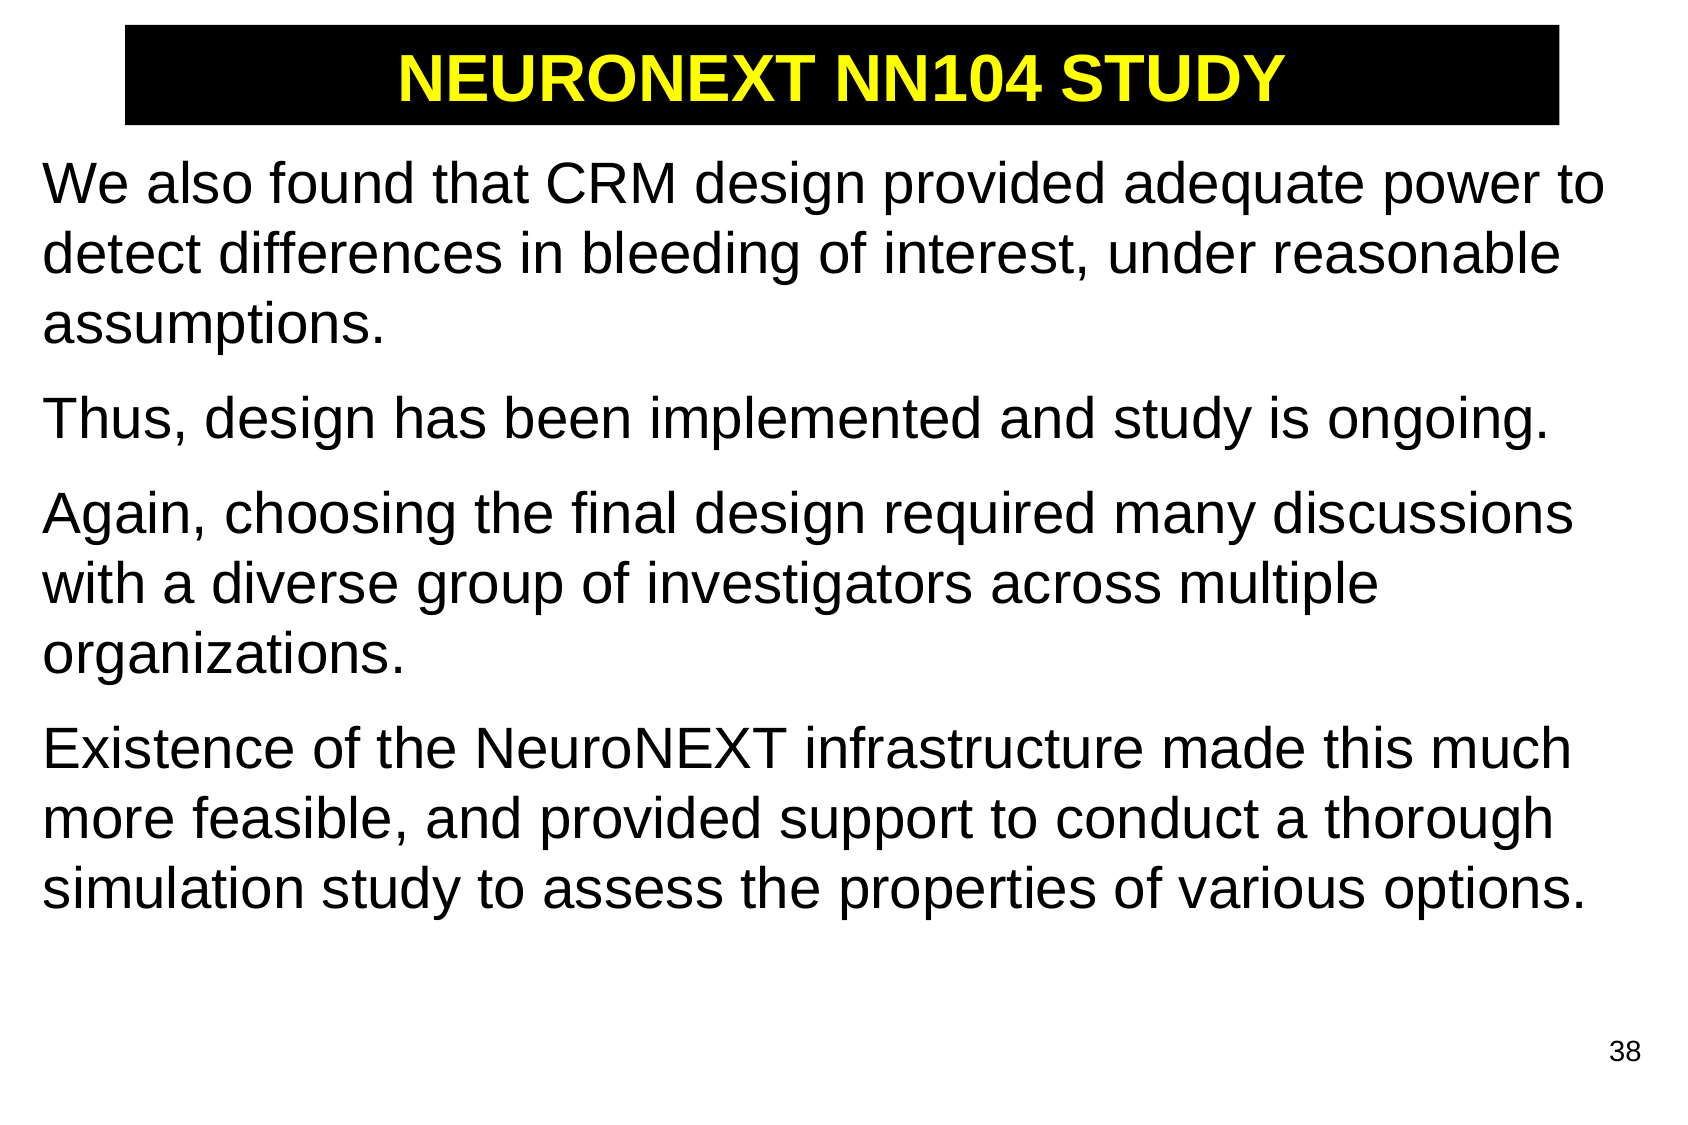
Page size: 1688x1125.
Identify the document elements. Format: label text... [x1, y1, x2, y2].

text_box We also found that CRM design provided adequate power to detect differences in bleeding of interest, under reasonable assumptions. Thus, design has been implemented and study is ongoing. Again, choosing the final design required many discussions with a diverse group of investigators across multiple organizations. Existence of the NeuroNEXT infrastructure made this much more feasible, and provided support to conduct a thorough simulation study to assess the properties of various options. [28, 137, 1646, 928]
text_box <number> [1343, 1025, 1657, 1101]
title NEURONEXT NN104 STUDY [125, 24, 1560, 126]
